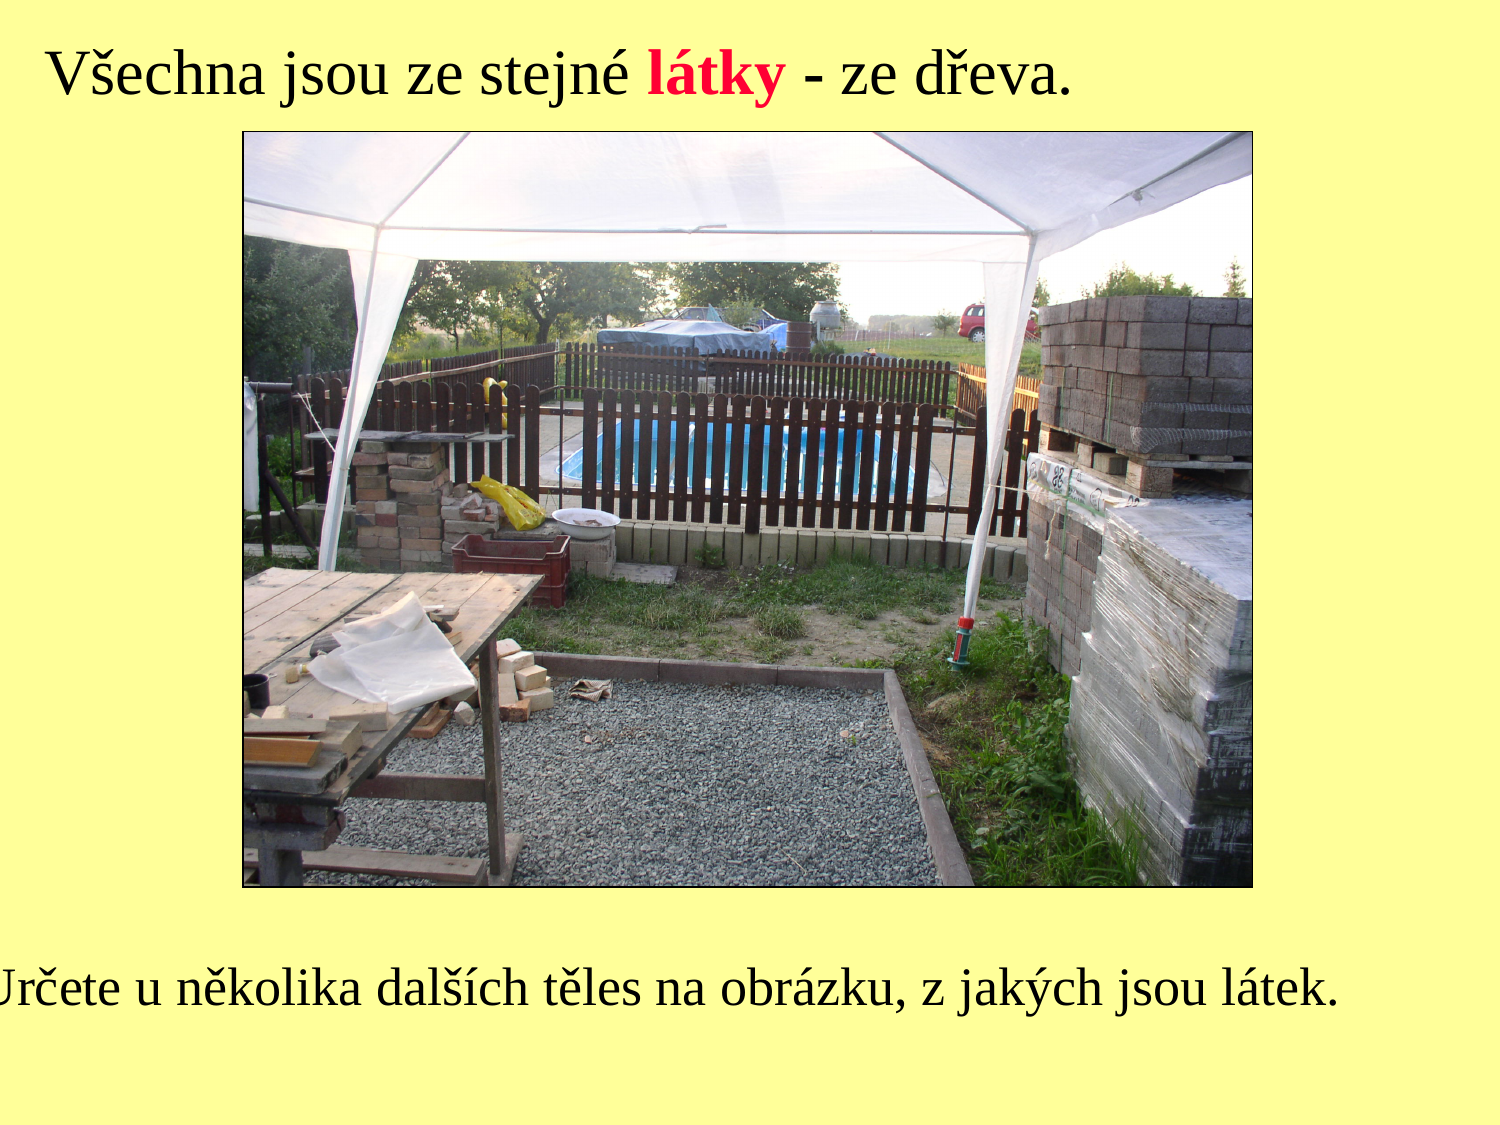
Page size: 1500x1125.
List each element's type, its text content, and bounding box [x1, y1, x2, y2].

picture [243, 132, 1252, 887]
text_box Všechna jsou ze stejné látky - ze dřeva. [29, 29, 1090, 117]
text_box Určete u několika dalších těles na obrázku, z jakých jsou látek. [0, 949, 1495, 1026]
